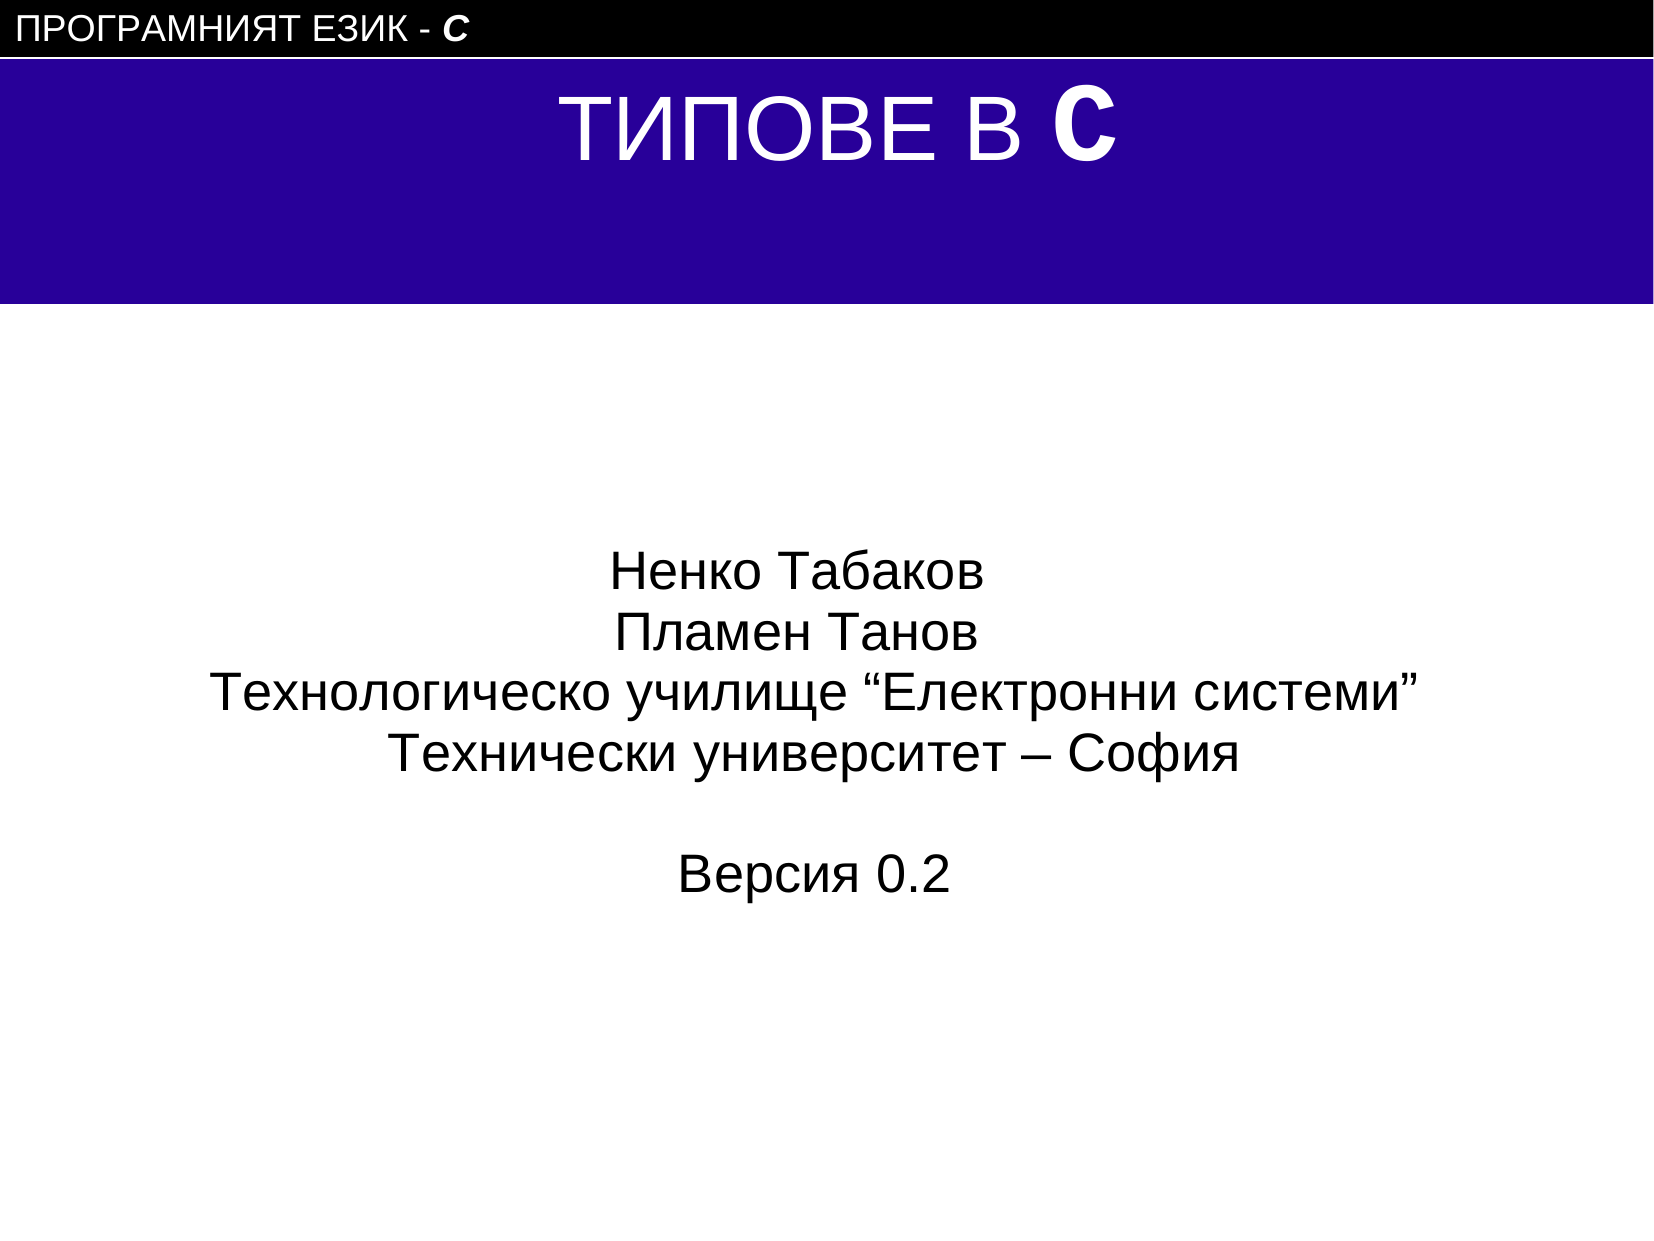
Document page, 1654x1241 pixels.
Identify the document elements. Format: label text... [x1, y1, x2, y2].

text_box ПРОГРАМНИЯT ЕЗИК - С [0, 0, 1654, 57]
text_box Ненко Табаков Пламен Танов Технологическо училище “Електронни системи” Технически университет – София Версия 0.2 [147, 533, 1447, 916]
text_box ТИПОВЕ В С [0, 59, 1654, 304]
